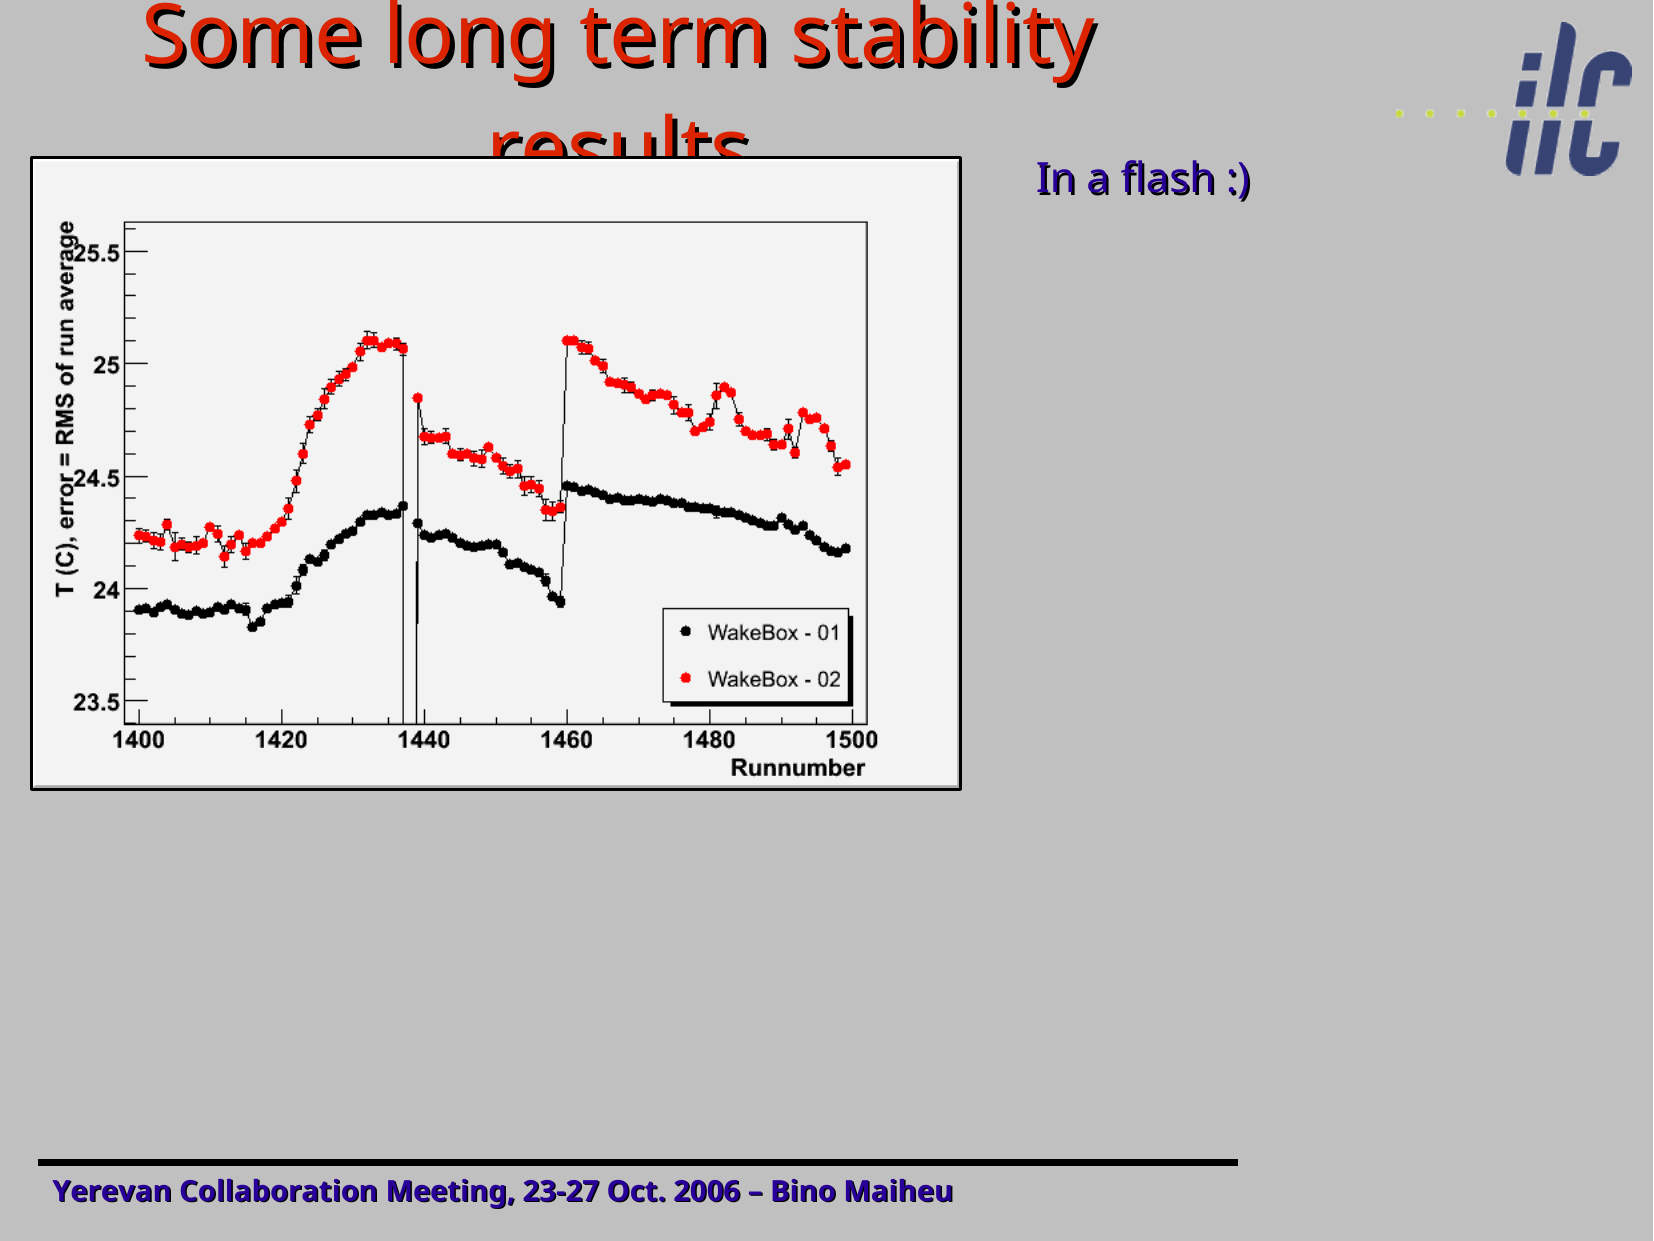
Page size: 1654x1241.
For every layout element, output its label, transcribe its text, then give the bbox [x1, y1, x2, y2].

text_box Yerevan Collaboration Meeting, 23-27 Oct. 2006 – Bino Maiheu [37, 1162, 996, 1213]
text_box In a flash :) [1021, 140, 1269, 206]
picture [1396, 22, 1632, 176]
title Some long term stability results [37, 37, 1200, 140]
picture [32, 159, 960, 788]
